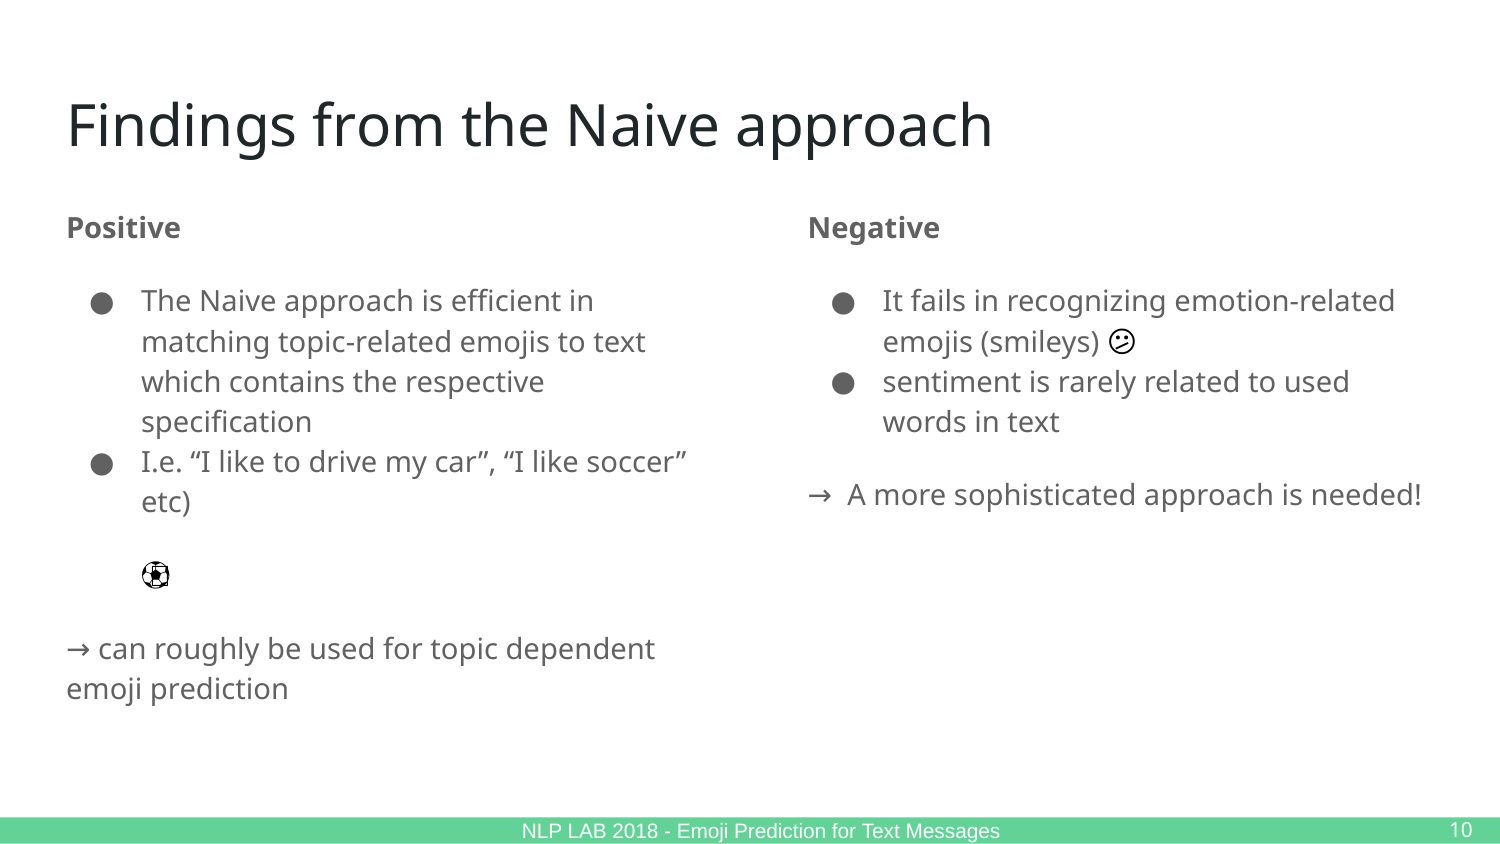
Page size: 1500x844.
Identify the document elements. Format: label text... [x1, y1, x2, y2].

title Findings from the Naive approach [51, 72, 1449, 167]
slide_number <Foliennummer> [1397, 811, 1488, 844]
list Positive The Naive approach is efficient in matching topic-related emojis to text which contains the respective specification I.e. “I like to drive my car”, “I like soccer” etc) 🚐 ⚽ → can roughly be used for topic dependent emoji prediction [51, 189, 708, 750]
list Negative It fails in recognizing emotion-related emojis (smileys) 😕 sentiment is rarely related to used words in text → A more sophisticated approach is needed! [792, 189, 1449, 750]
